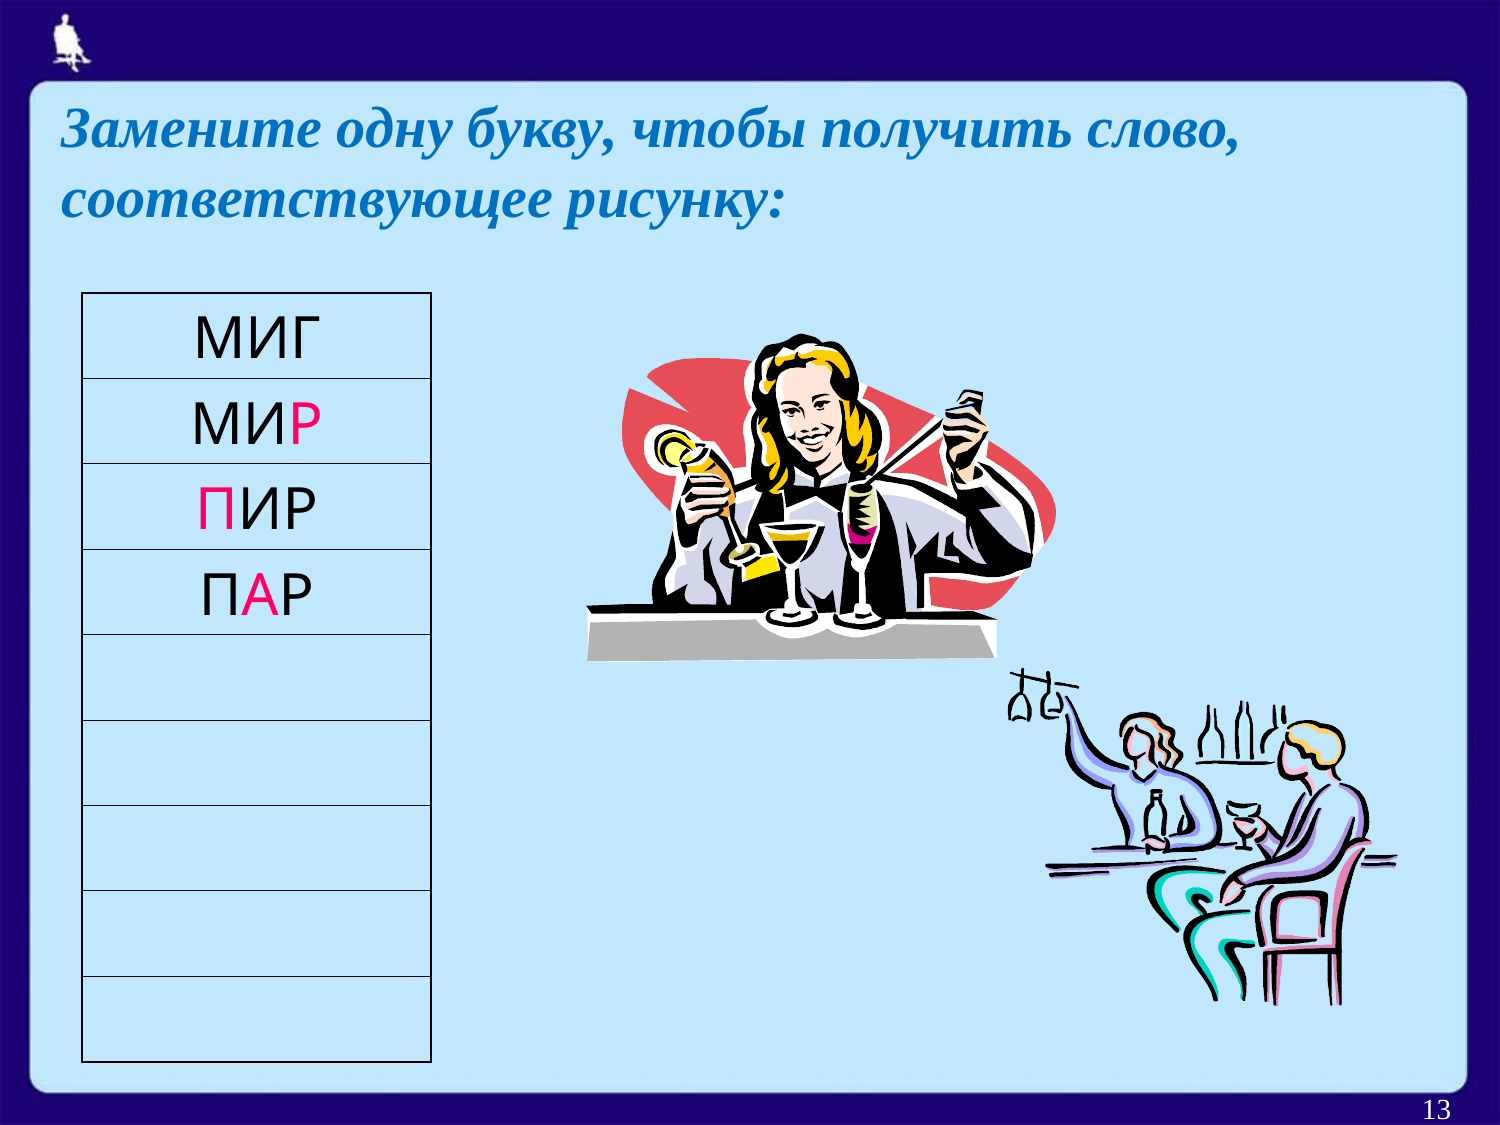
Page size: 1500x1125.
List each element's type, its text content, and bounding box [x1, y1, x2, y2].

table_cell ПАР [83, 550, 430, 634]
table_header МИГ [83, 294, 430, 378]
table_cell [83, 806, 430, 890]
table_cell [83, 977, 430, 1061]
table_cell ПИР [83, 464, 430, 549]
table_cell [83, 721, 430, 805]
text_box Замените одну букву, чтобы получить слово, соответствующее рисунку: [46, 81, 1477, 238]
table_cell МИР [83, 379, 430, 463]
table_cell [83, 635, 430, 720]
text_box <номер> [1116, 1082, 1467, 1125]
picture [0, 0, 1500, 1125]
table_cell [83, 891, 430, 976]
